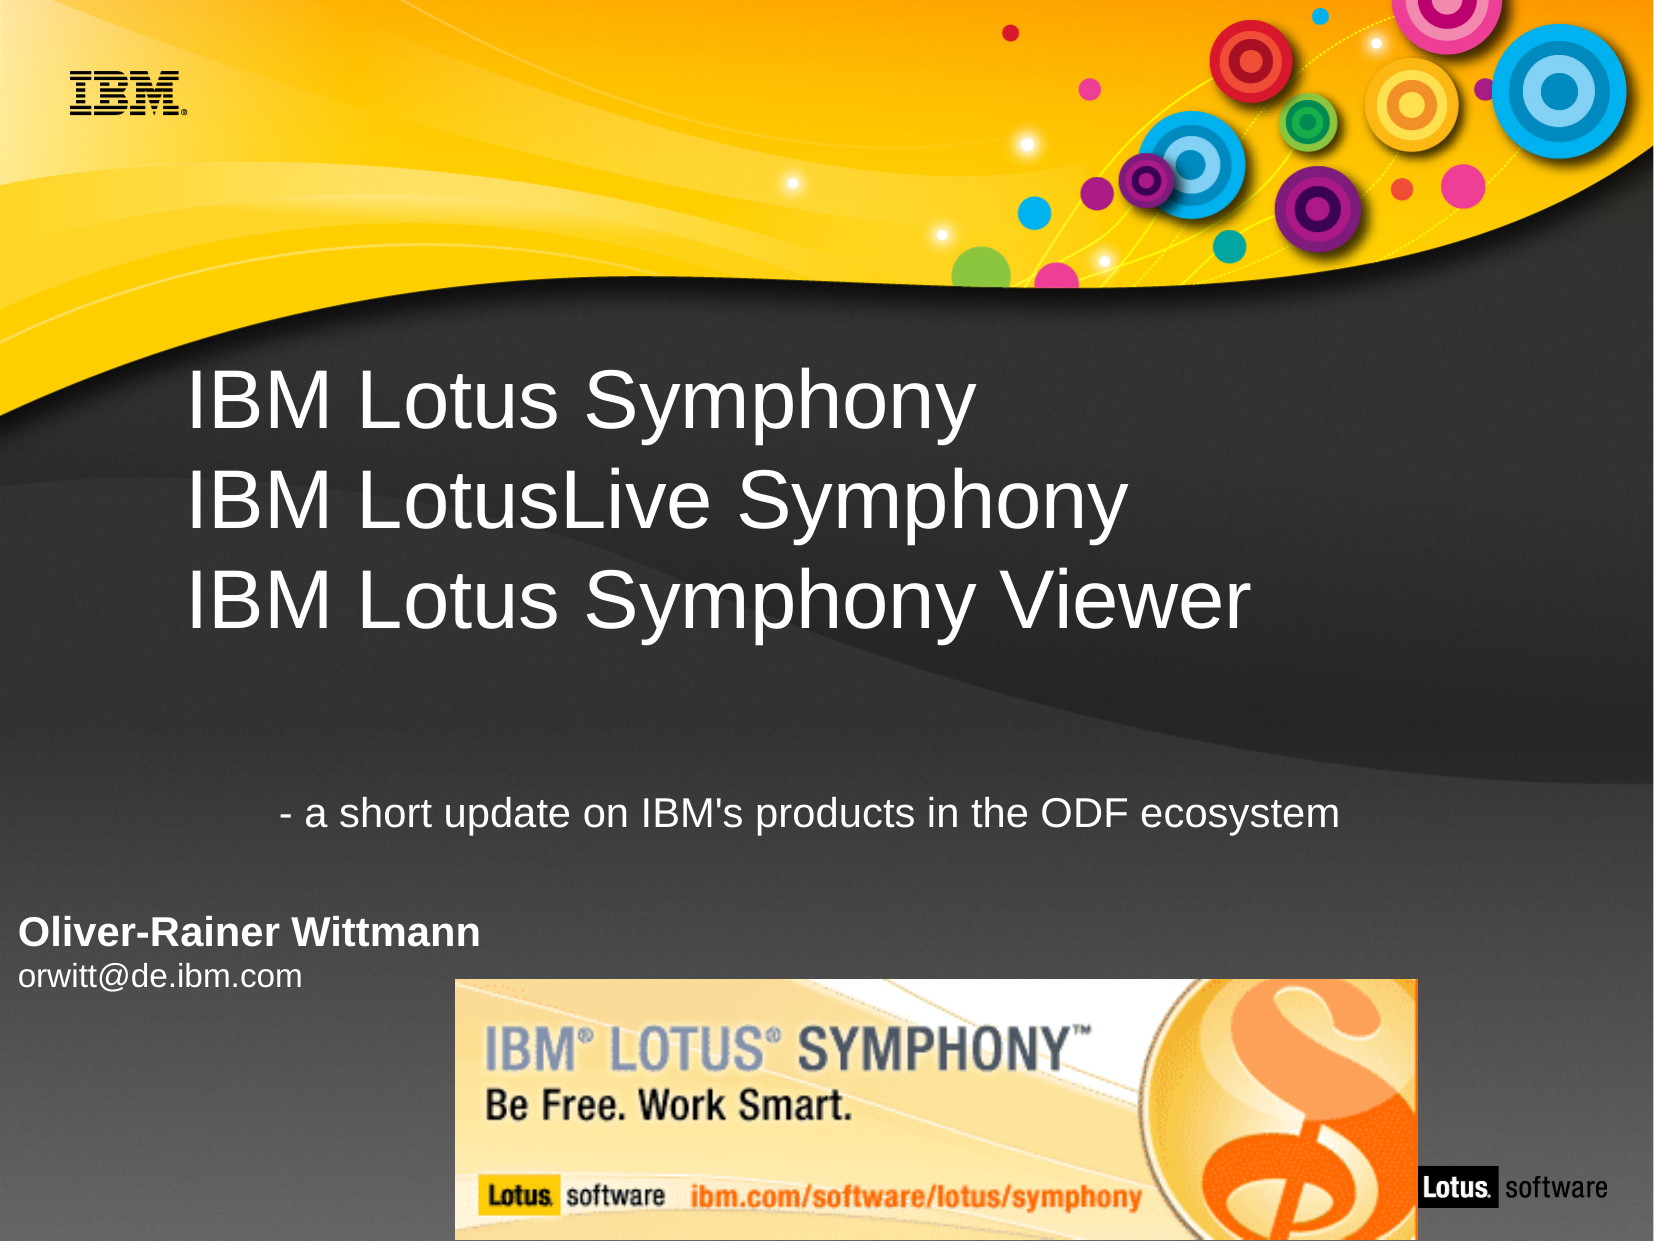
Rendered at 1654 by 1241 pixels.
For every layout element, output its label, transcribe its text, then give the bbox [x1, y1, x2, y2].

subtitle Oliver-Rainer Wittmann orwitt@de.ibm.com [18, 904, 528, 1025]
title IBM Lotus Symphony IBM LotusLive Symphony IBM Lotus Symphony Viewer - a short update on IBM's products in the ODF ecosystem [185, 344, 1595, 845]
picture [0, 0, 1654, 1241]
